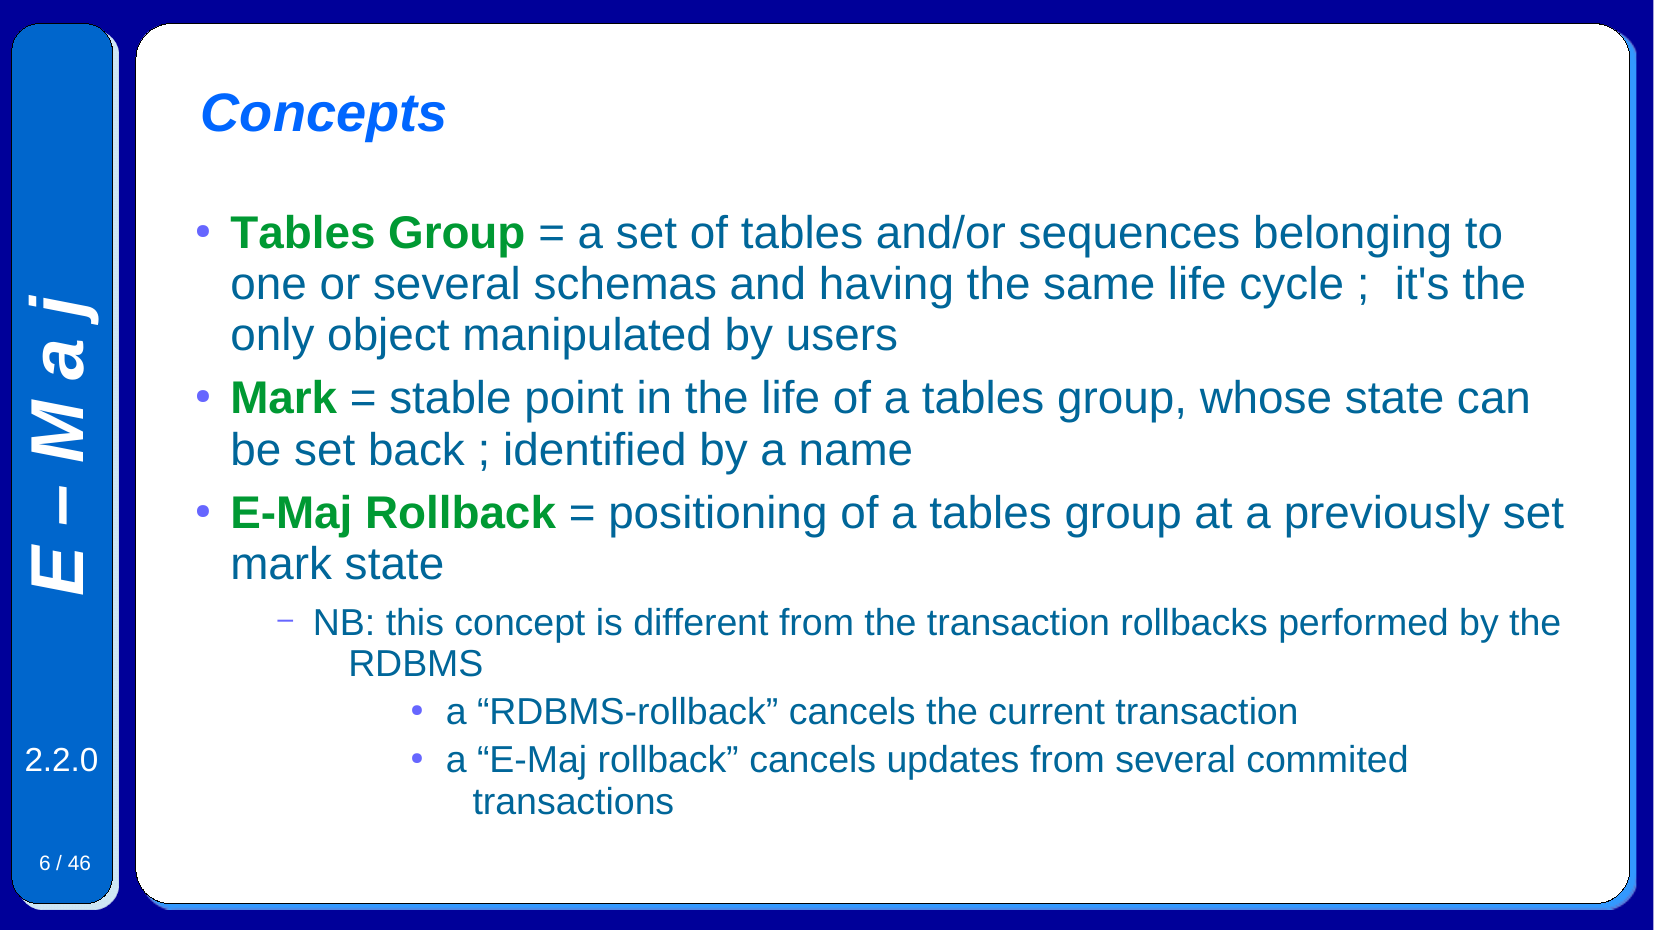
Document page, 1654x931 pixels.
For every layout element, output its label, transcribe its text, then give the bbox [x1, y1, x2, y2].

title Concepts [200, 34, 1575, 191]
list Tables Group = a set of tables and/or sequences belonging to one or several schemas and having the same life cycle ; it's the only object manipulated by users Mark = stable point in the life of a tables group, whose state can be set back ; identified by a name E-Maj Rollback = positioning of a tables group at a previously set mark state NB: this concept is different from the transaction rollbacks performed by the RDBMS a “RDBMS-rollback” cancels the current transaction a “E-Maj rollback” cancels updates from several commited transactions [177, 206, 1587, 827]
